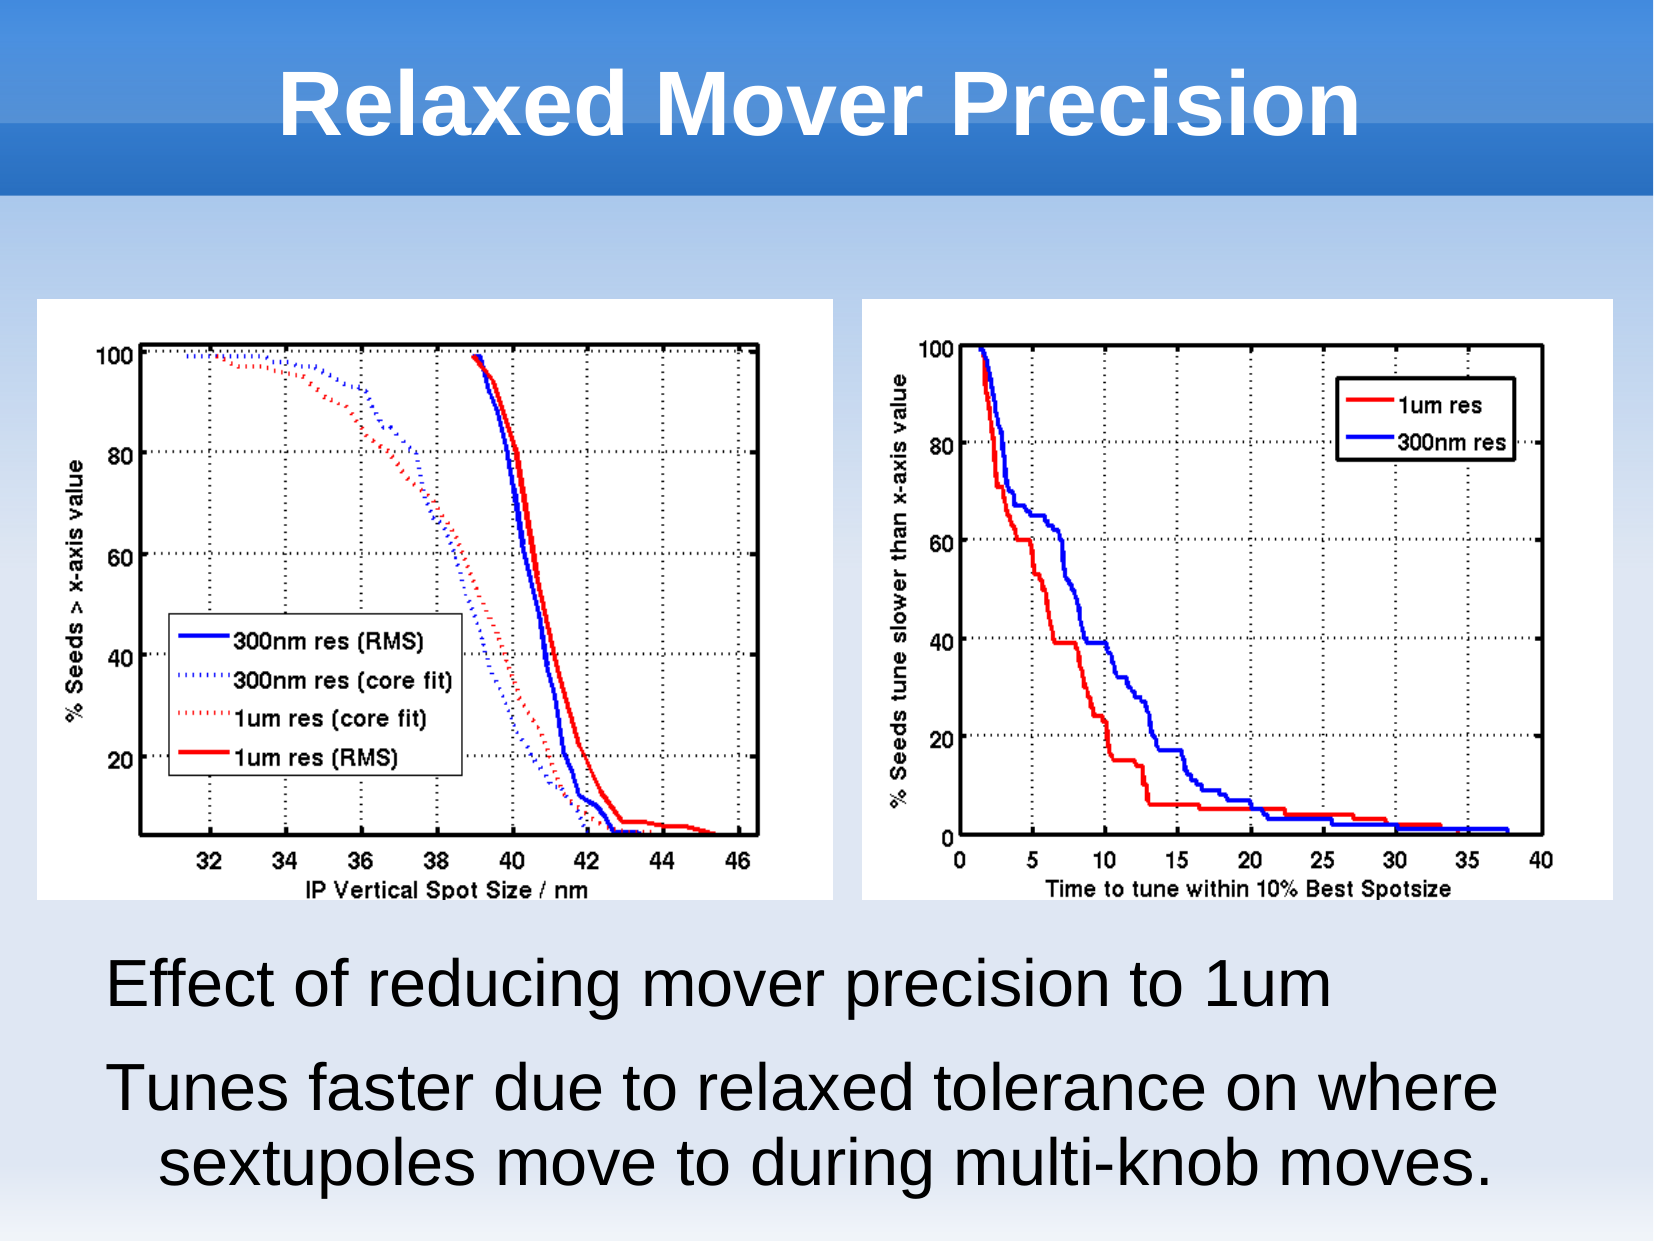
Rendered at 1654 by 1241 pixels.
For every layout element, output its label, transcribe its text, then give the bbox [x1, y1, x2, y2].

list Effect of reducing mover precision to 1um Tunes faster due to relaxed tolerance on where sextupoles move to during multi-knob moves. [87, 946, 1576, 1201]
picture [0, 0, 1654, 1241]
title Relaxed Mover Precision [76, 0, 1565, 208]
